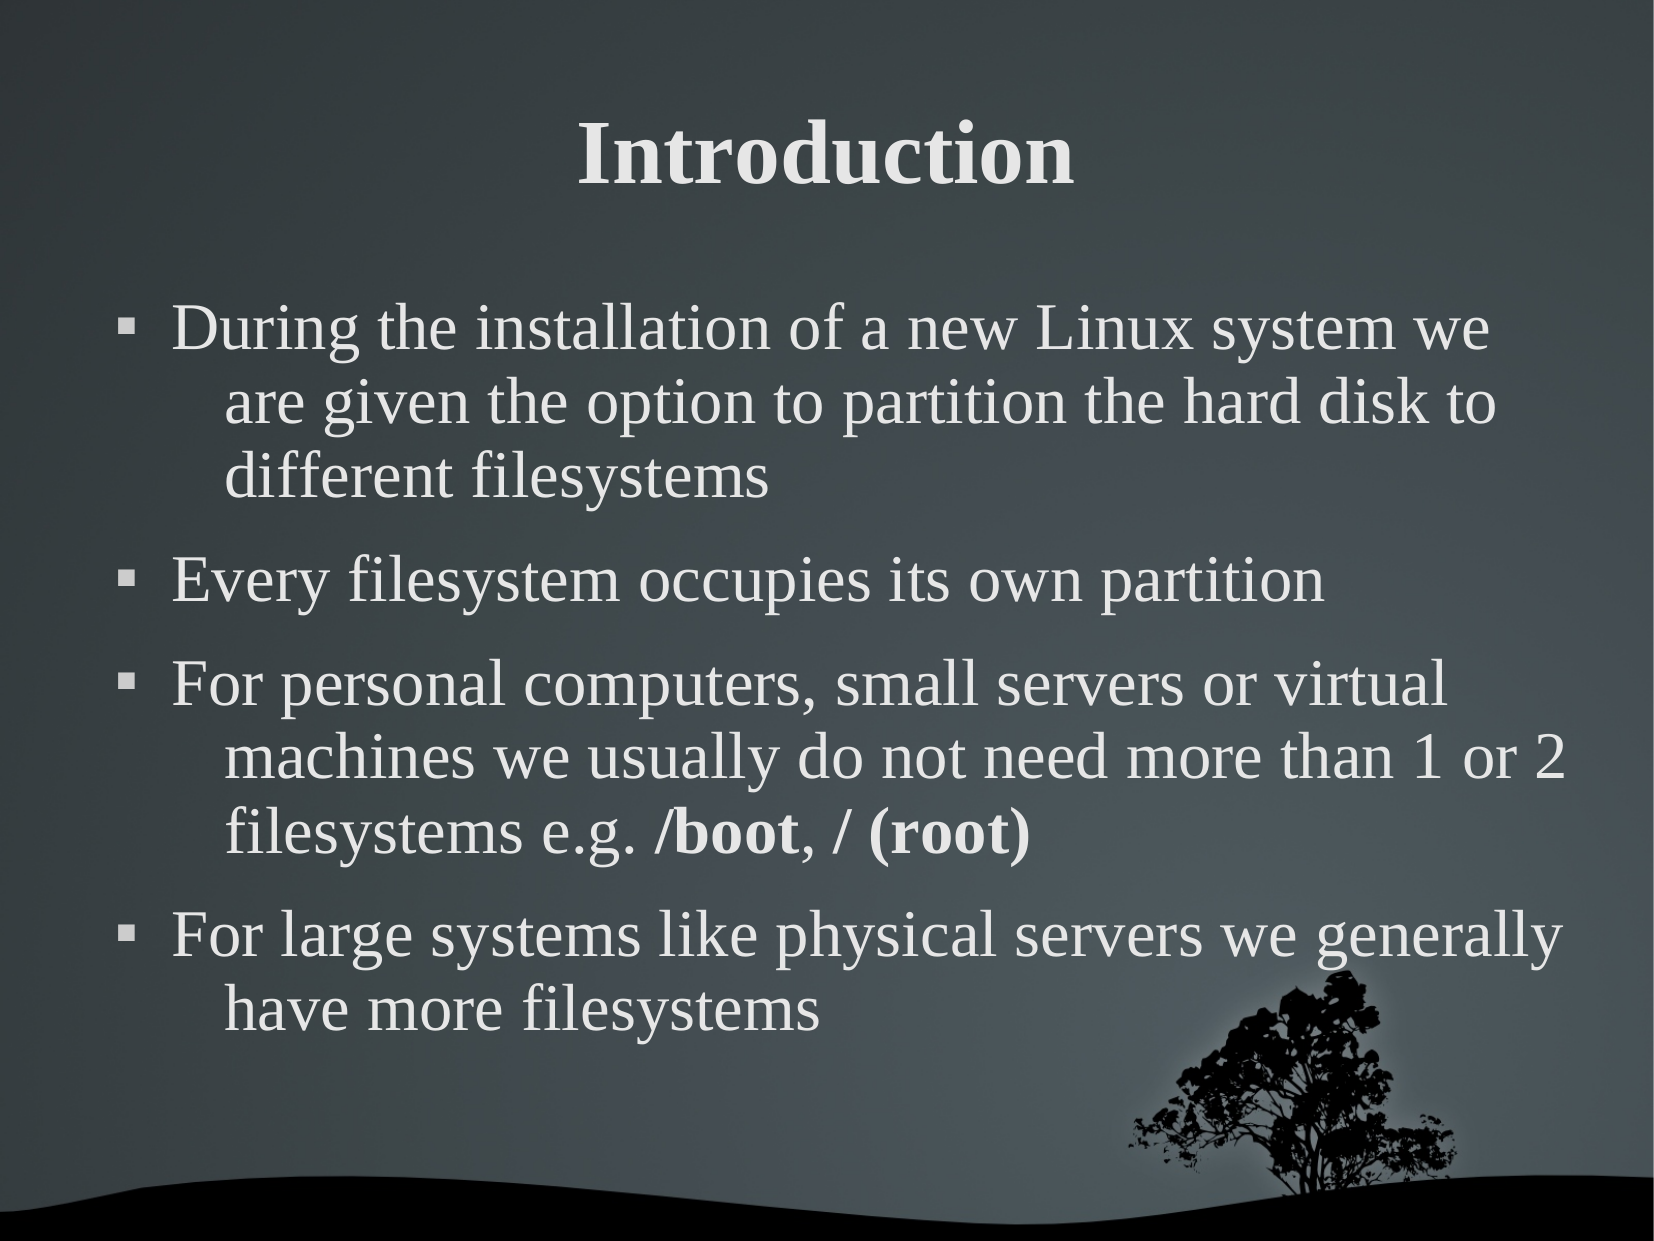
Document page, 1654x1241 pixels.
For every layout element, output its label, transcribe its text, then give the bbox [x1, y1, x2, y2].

picture [0, 0, 1654, 1241]
title Introduction [82, 49, 1571, 257]
list During the installation of a new Linux system we are given the option to partition the hard disk to different filesystems Every filesystem occupies its own partition For personal computers, small servers or virtual machines we usually do not need more than 1 or 2 filesystems e.g. /boot, / (root) For large systems like physical servers we generally have more filesystems [82, 290, 1571, 1194]
